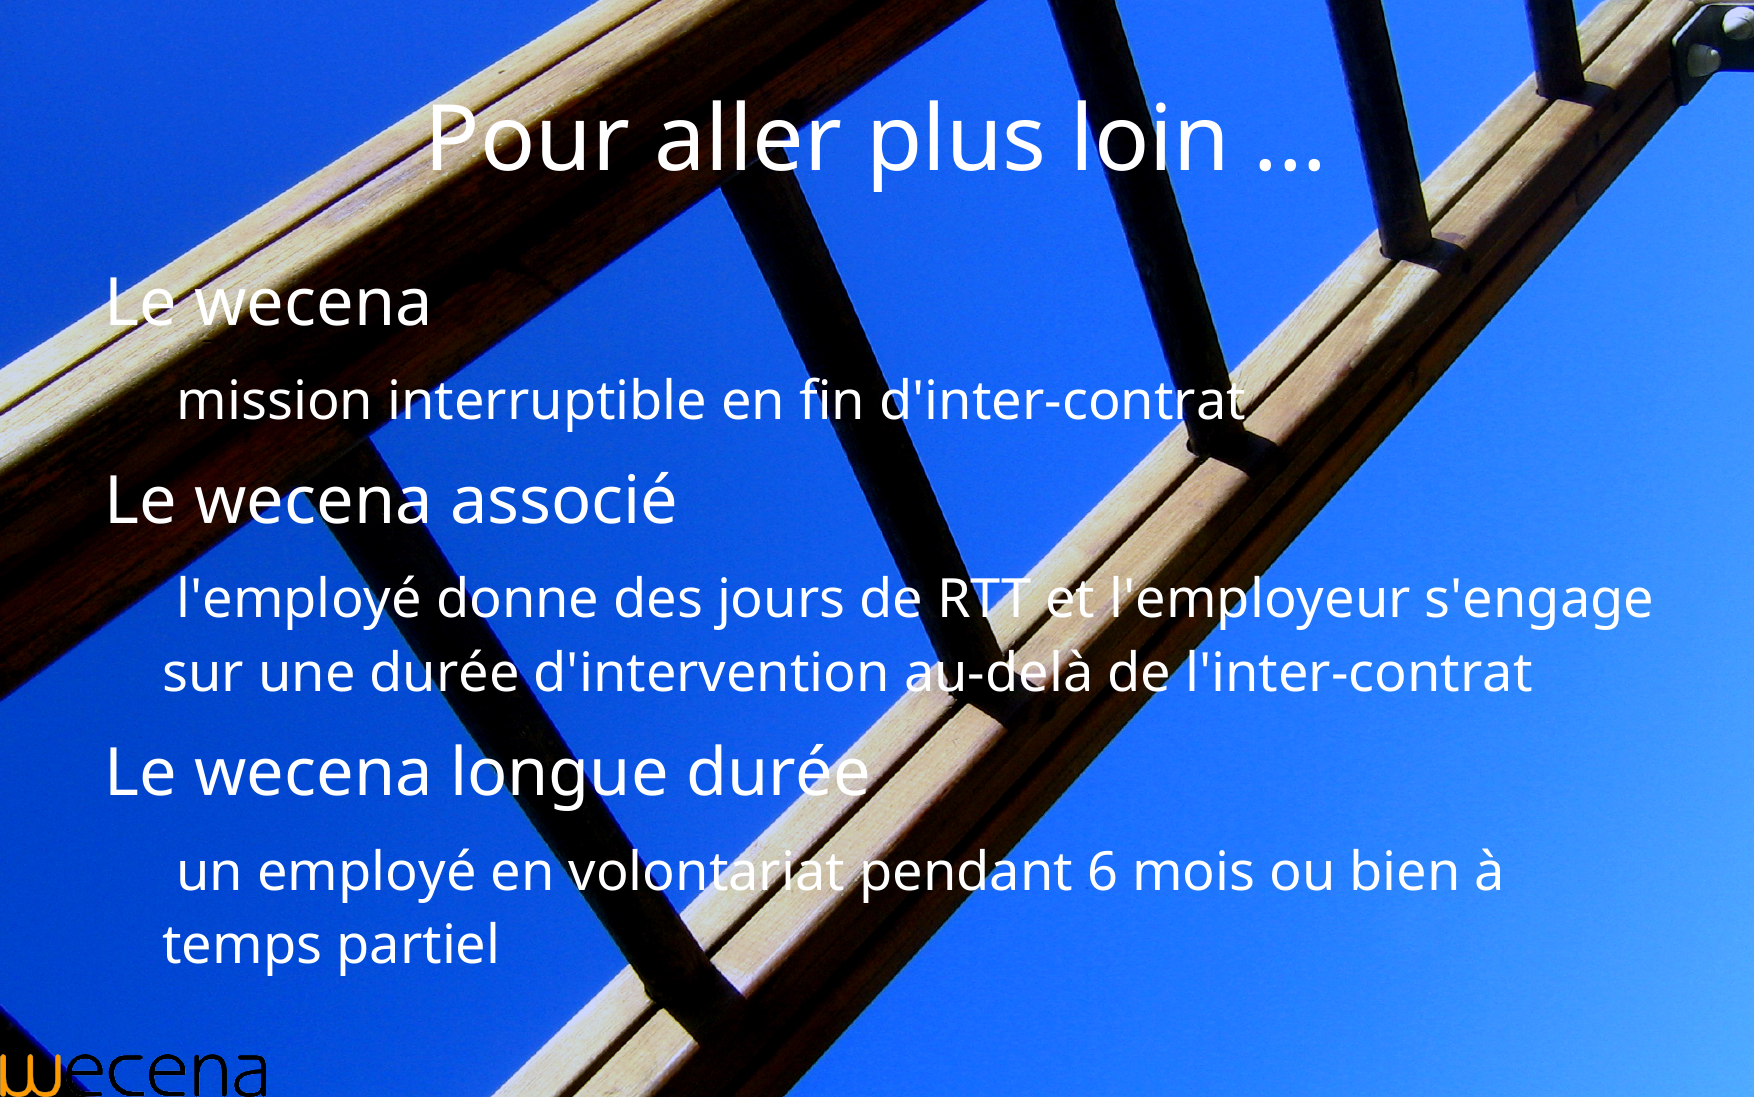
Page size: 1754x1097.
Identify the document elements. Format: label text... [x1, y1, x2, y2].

subtitle Le wecena mission interruptible en fin d'inter-contrat Le wecena associé l'employé donne des jours de RTT et l'employeur s'engage sur une durée d'intervention au-delà de l'inter-contrat Le wecena longue durée un employé en volontariat pendant 6 mois ou bien à temps partiel [87, 261, 1666, 973]
picture [0, 0, 1754, 1097]
title Pour aller plus loin ... [87, 27, 1666, 243]
